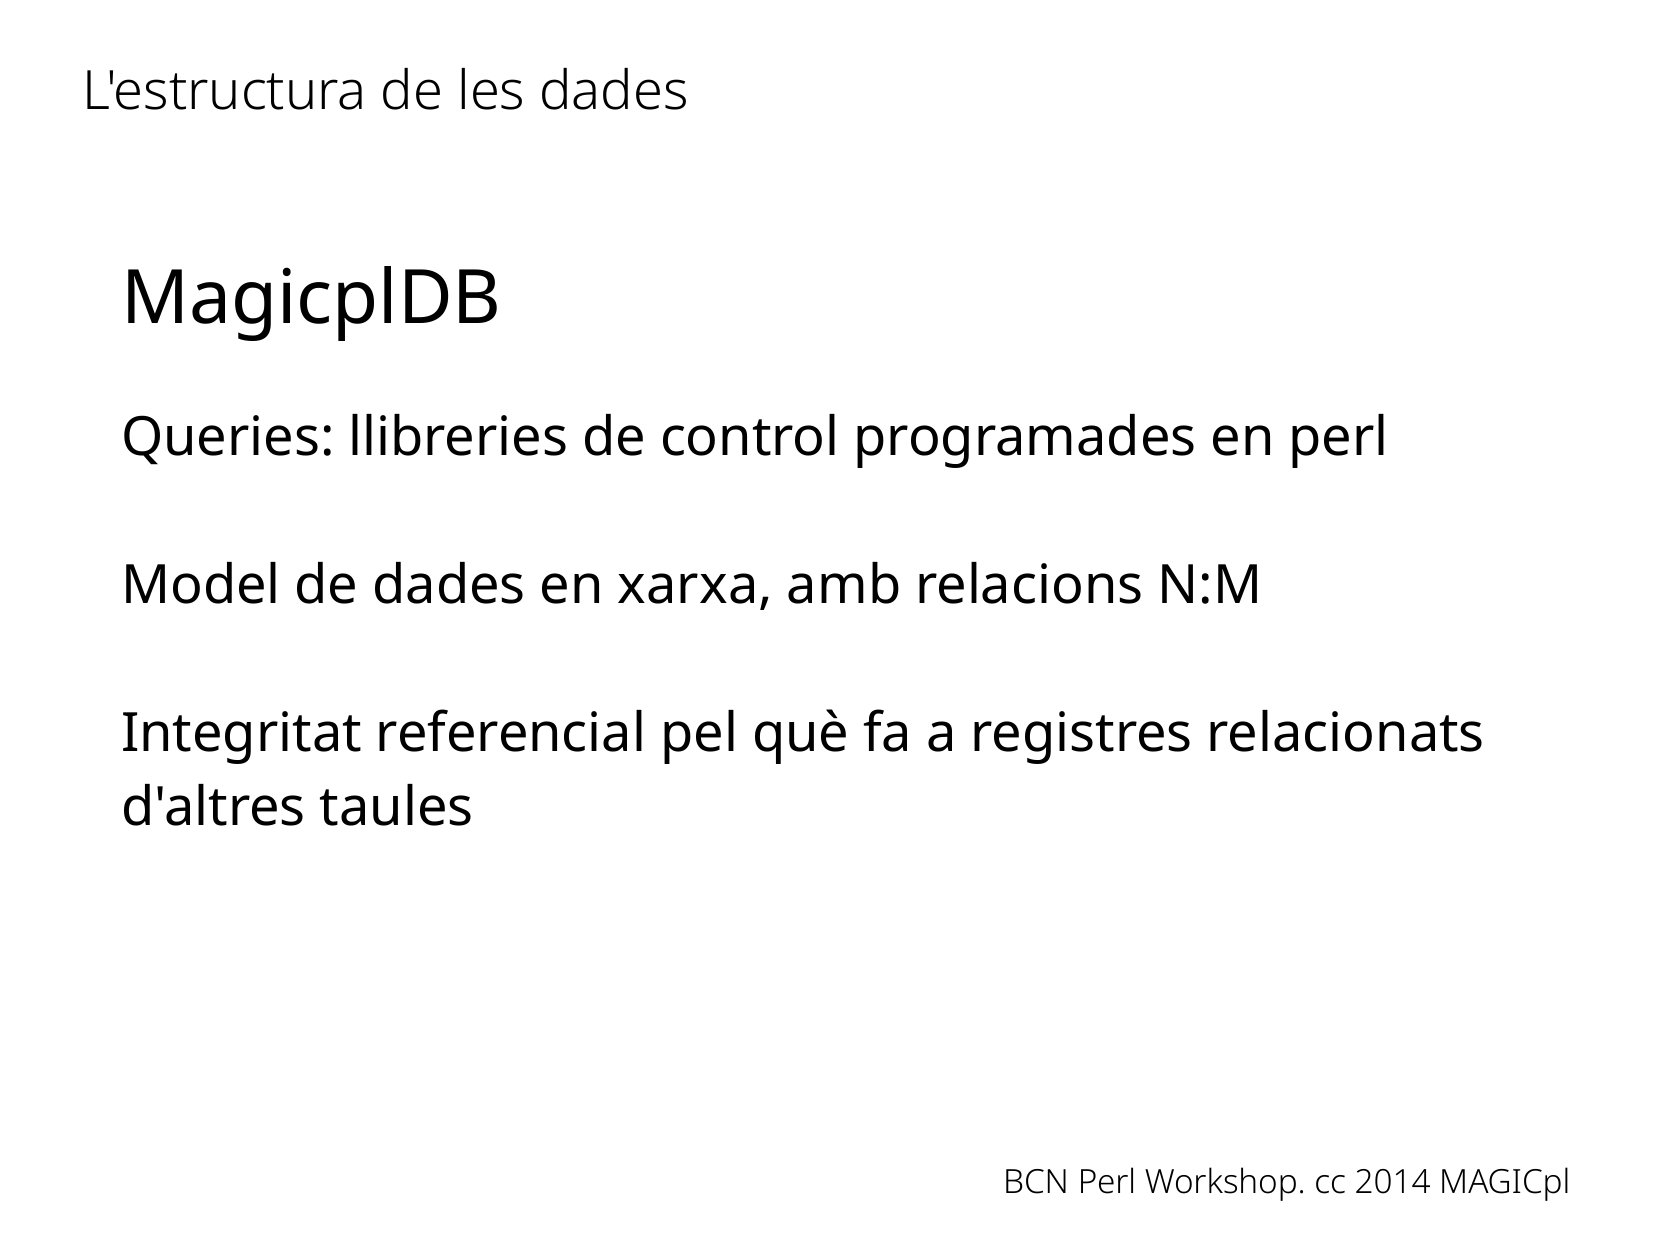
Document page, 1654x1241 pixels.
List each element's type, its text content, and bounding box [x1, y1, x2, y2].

text_box Queries: llibreries de control programades en perl Model de dades en xarxa, amb relacions N:M Integritat referencial pel què fa a registres relacionats d'altres taules [106, 389, 1524, 795]
text_box MagicplDB [106, 236, 626, 342]
title L'estructura de les dades [82, 47, 1571, 130]
title BCN Perl Workshop. cc 2014 MAGICpl [82, 1139, 1571, 1223]
